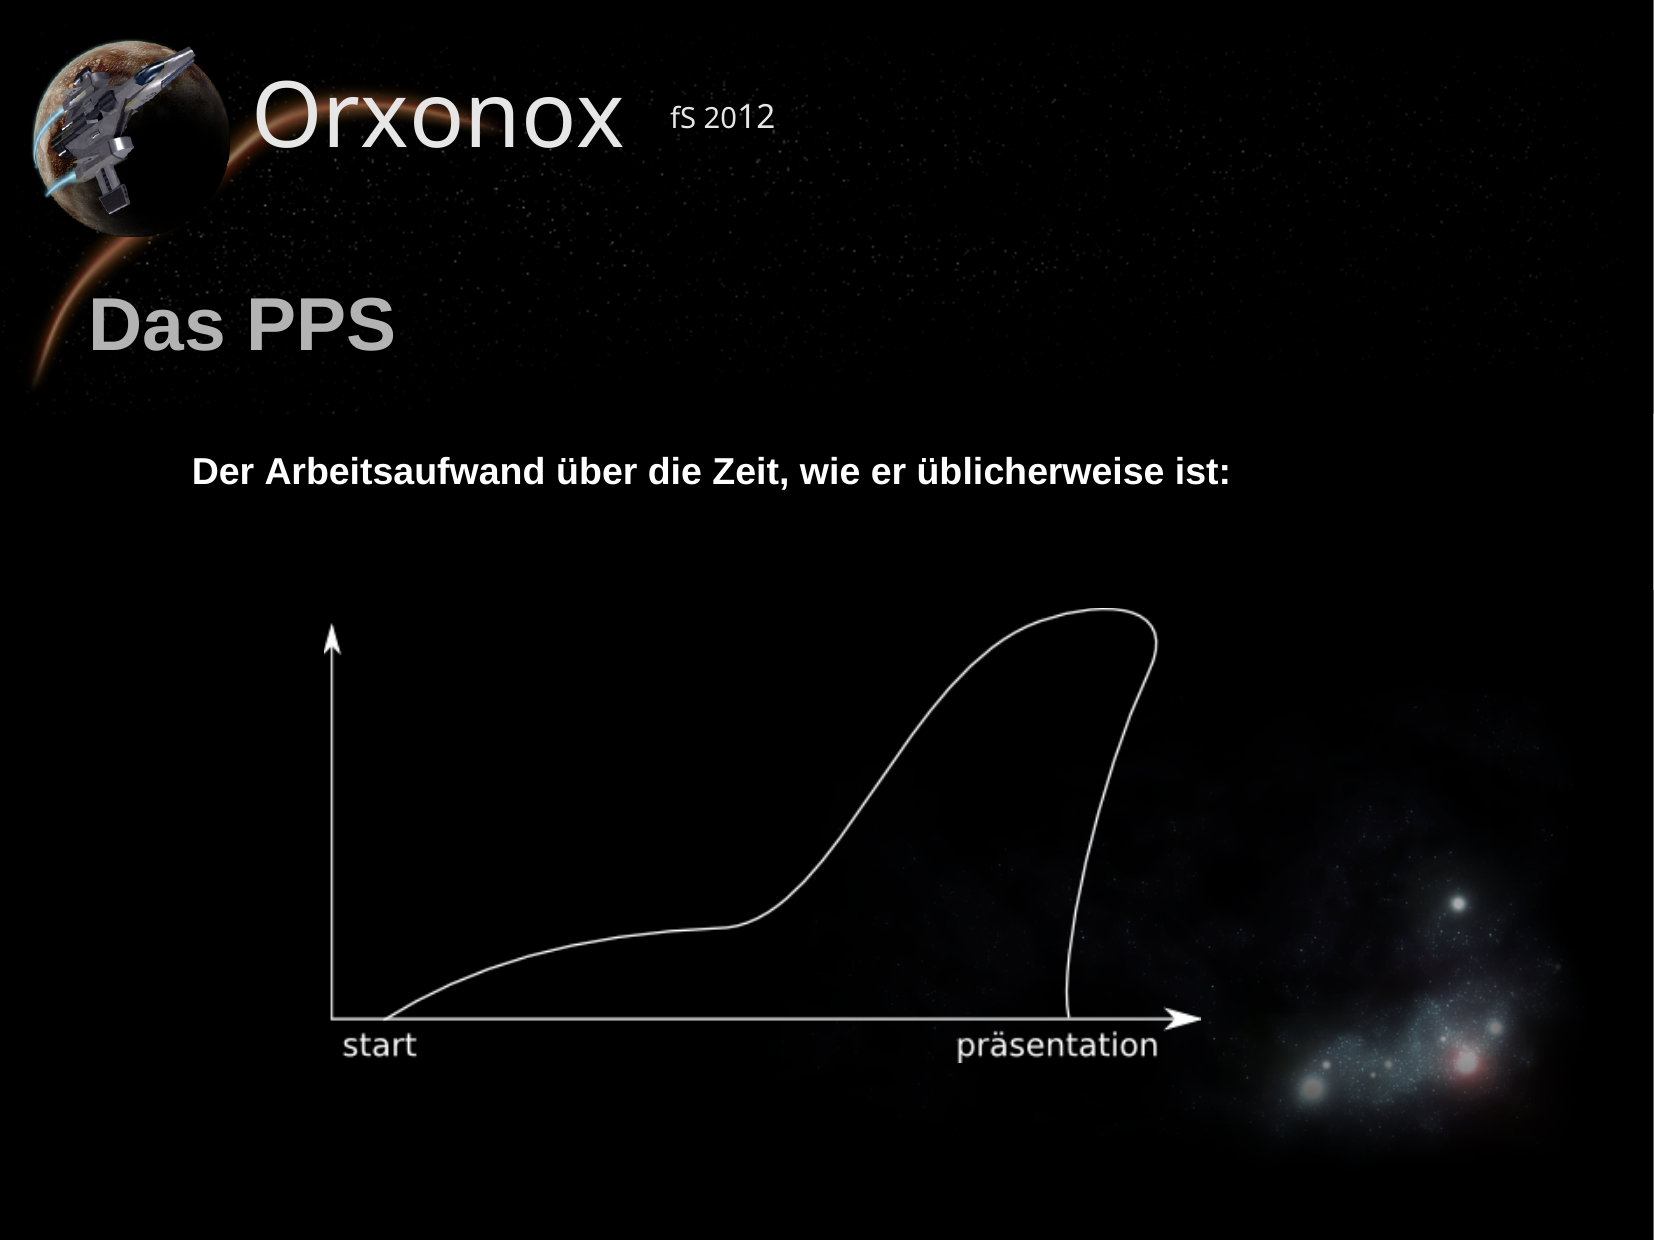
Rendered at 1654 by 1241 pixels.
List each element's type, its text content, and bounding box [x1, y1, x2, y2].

picture [324, 590, 1654, 1240]
title Das PPS [88, 273, 1577, 377]
text_box Der Arbeitsaufwand über die Zeit, wie er üblicherweise ist: [177, 442, 1329, 500]
picture [0, 0, 1654, 521]
